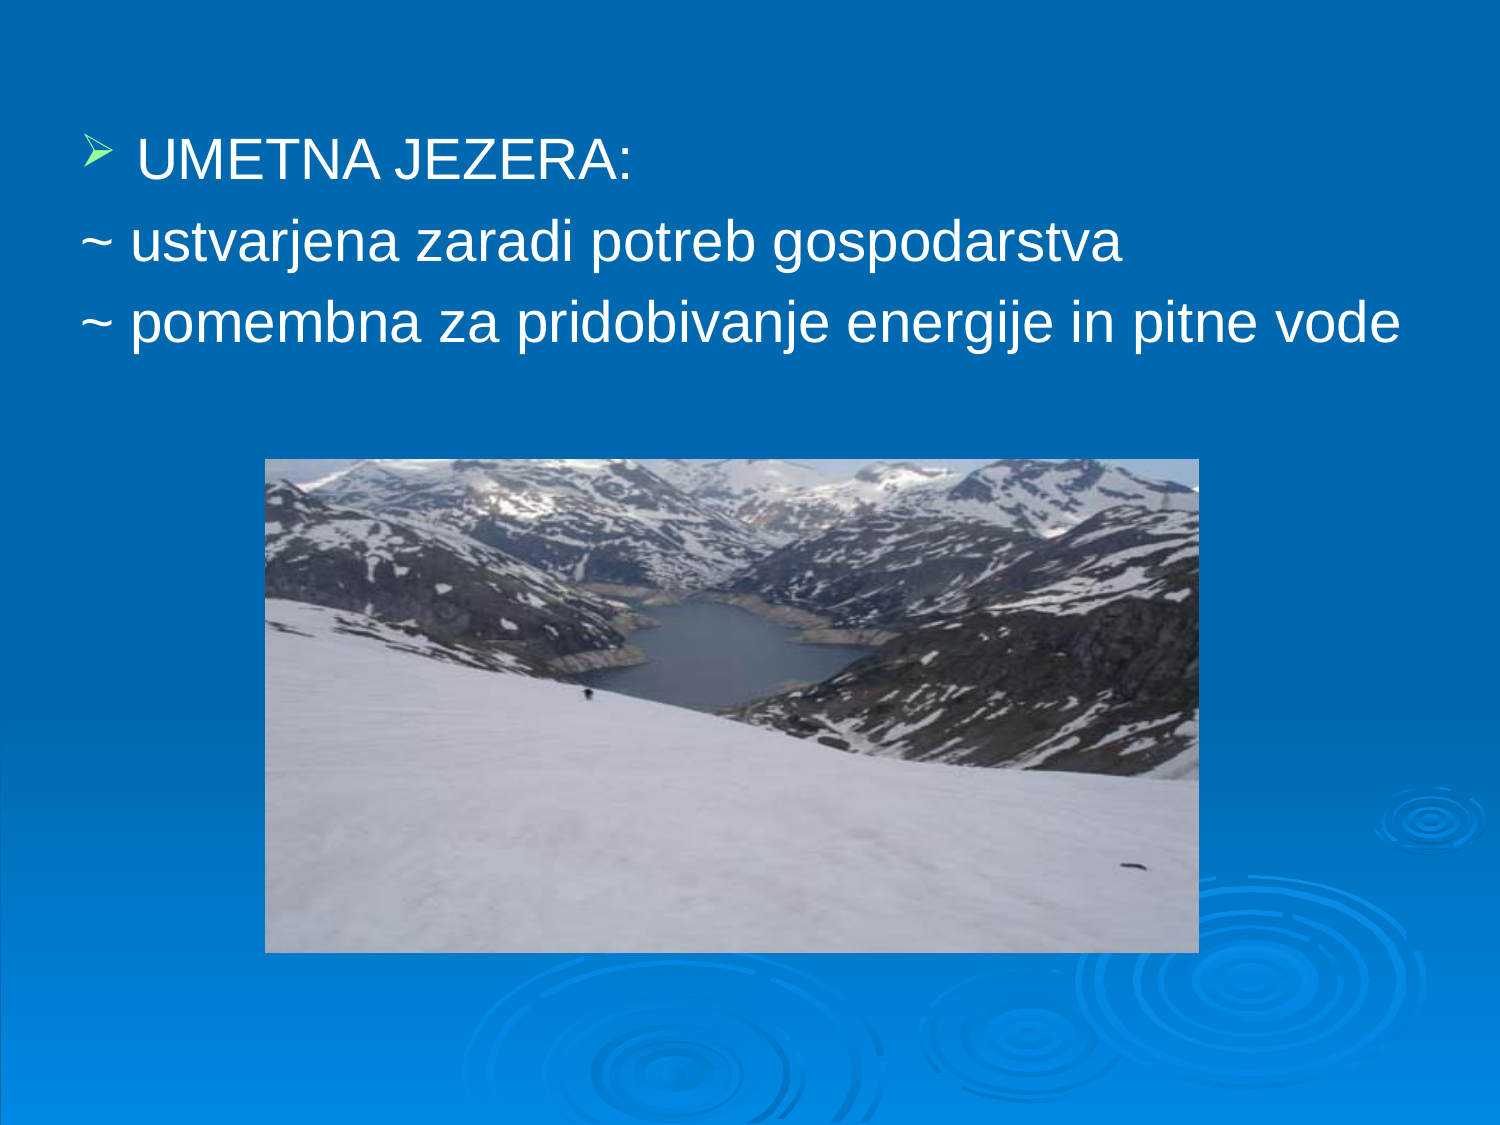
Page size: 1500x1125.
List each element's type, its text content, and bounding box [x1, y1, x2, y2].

picture [265, 459, 1199, 953]
list UMETNA JEZERA: ~ ustvarjena zaradi potreb gospodarstva ~ pomembna za pridobivanje energije in pitne vode [64, 113, 1449, 1000]
